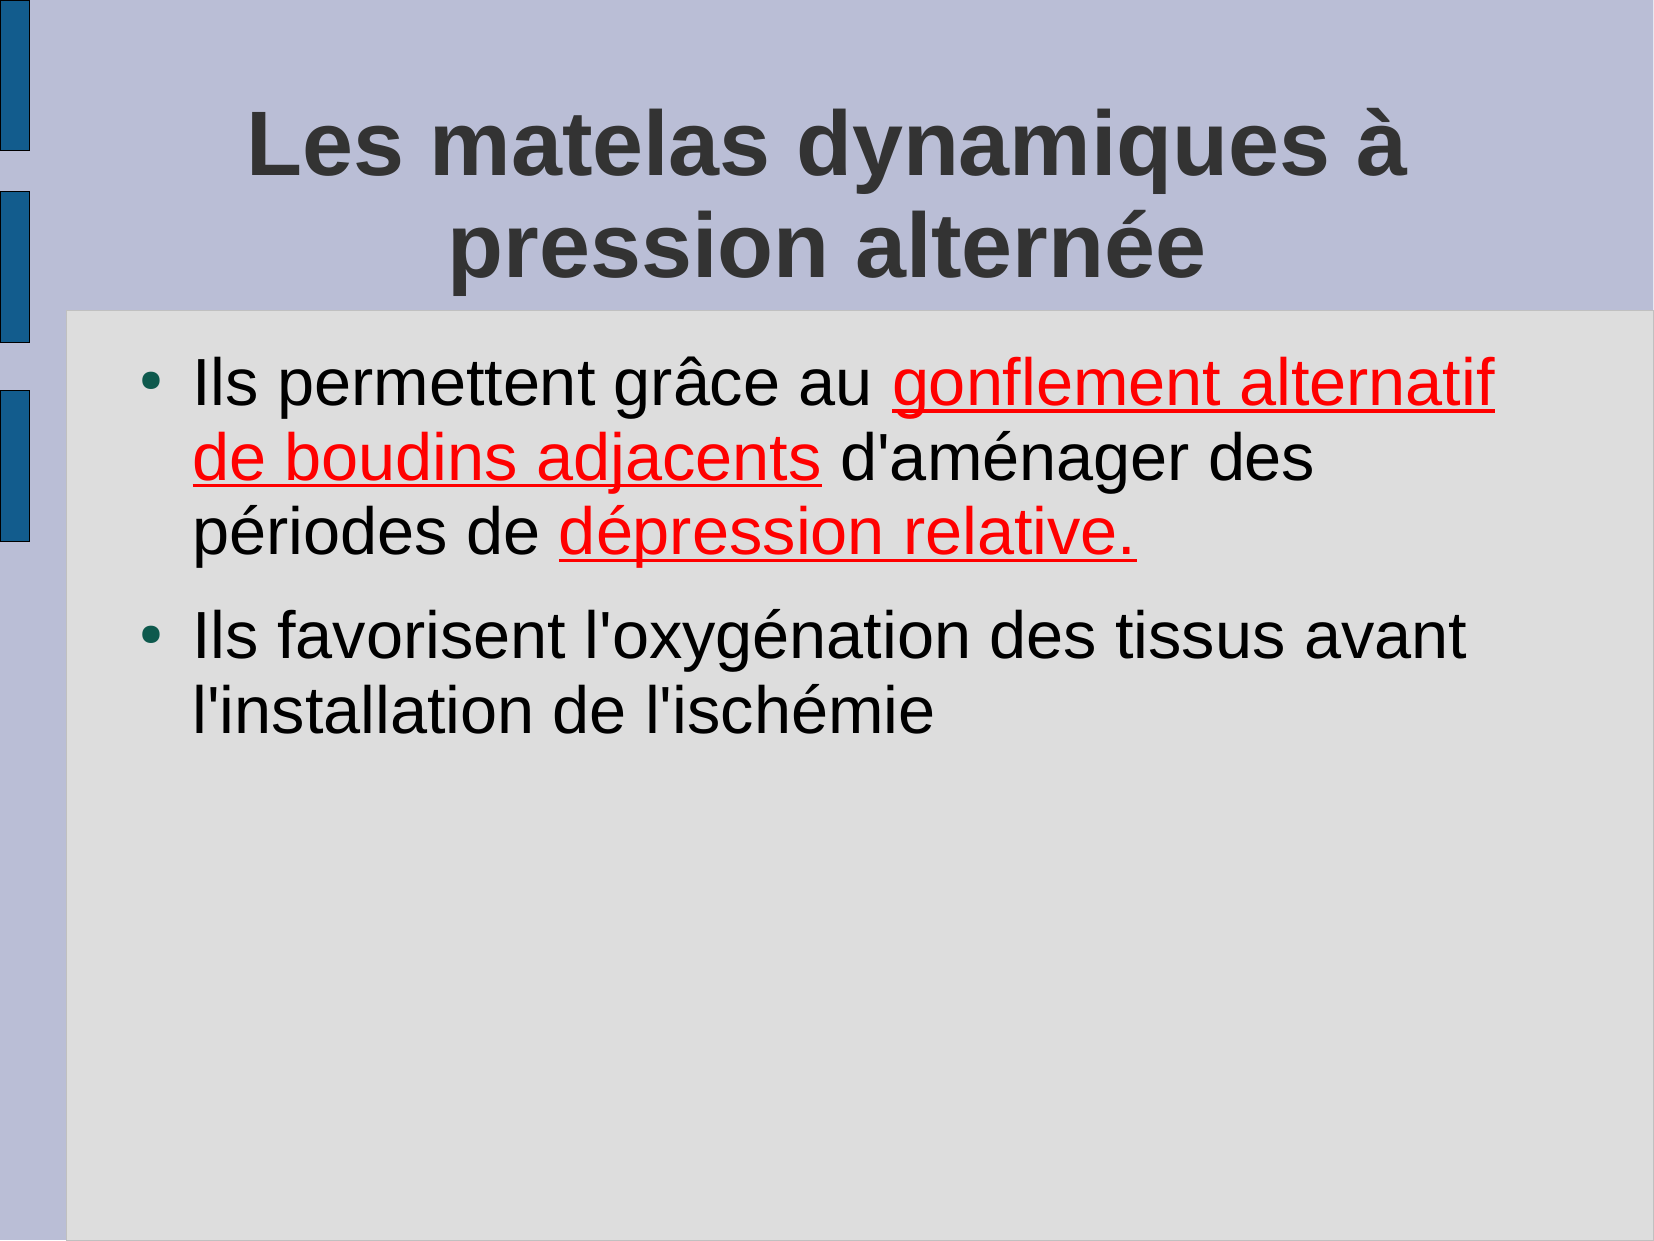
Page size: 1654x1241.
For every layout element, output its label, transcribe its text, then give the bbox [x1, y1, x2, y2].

title Les matelas dynamiques à pression alternée [121, 92, 1534, 298]
list Ils permettent grâce au gonflement alternatif de boudins adjacents d'aménager des périodes de dépression relative. Ils favorisent l'oxygénation des tissus avant l'installation de l'ischémie [121, 344, 1534, 1112]
